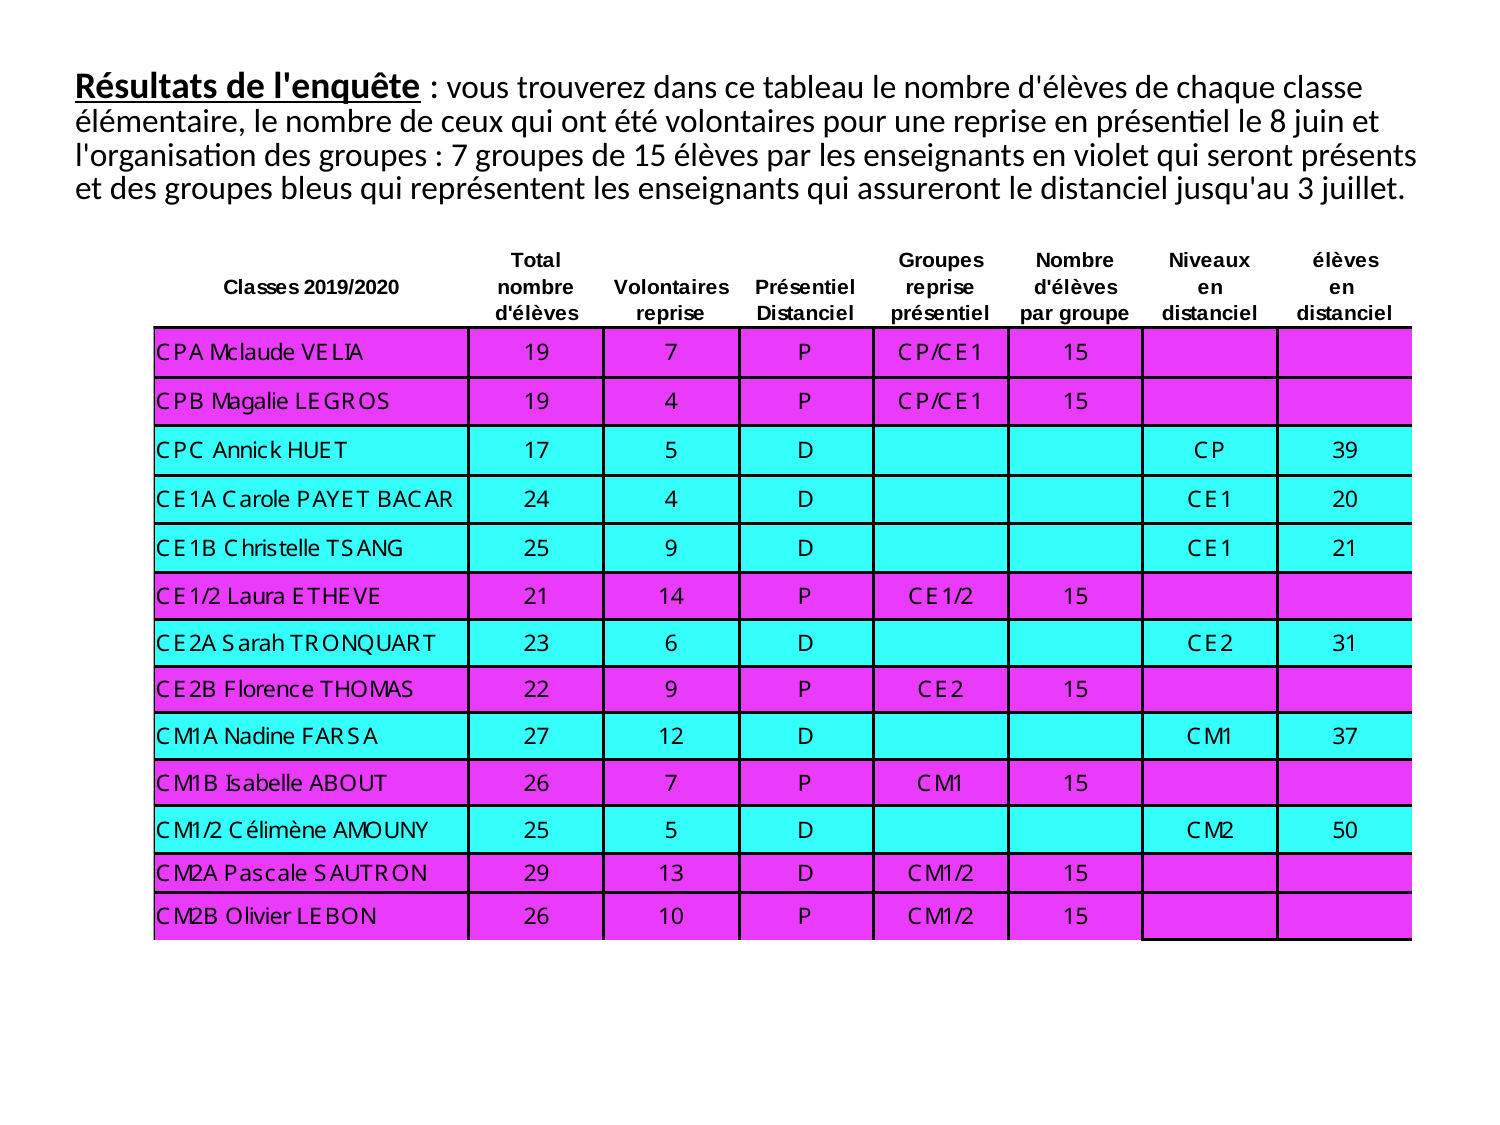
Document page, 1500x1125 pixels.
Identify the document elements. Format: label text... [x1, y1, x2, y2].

title Résultats de l'enquête : vous trouverez dans ce tableau le nombre d'élèves de chaque classe élémentaire, le nombre de ceux qui ont été volontaires pour une reprise en présentiel le 8 juin et l'organisation des groupes : 7 groupes de 15 élèves par les enseignants en violet qui seront présents et des groupes bleus qui représentent les enseignants qui assureront le distanciel jusqu'au 3 juillet. [75, 45, 1425, 233]
chart [153, 248, 1500, 996]
